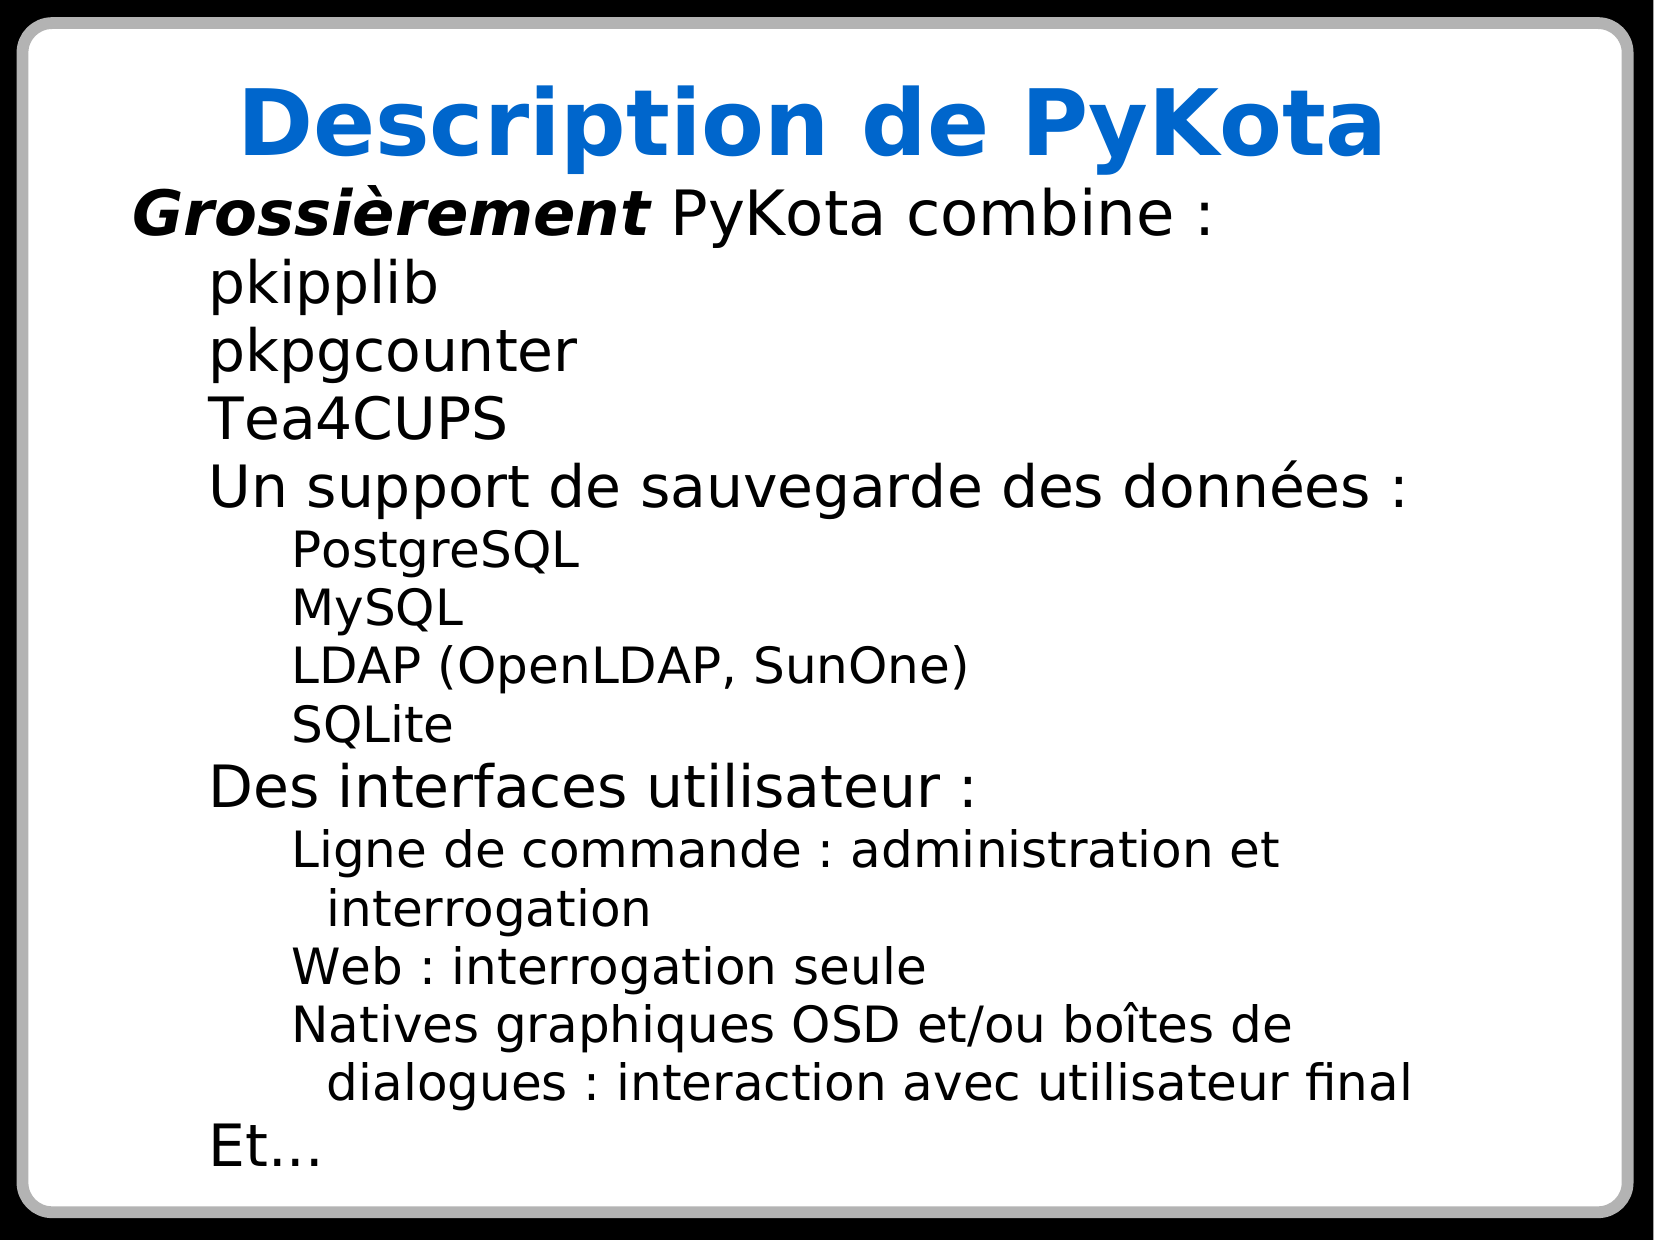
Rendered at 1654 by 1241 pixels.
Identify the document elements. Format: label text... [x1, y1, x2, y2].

title Description de PyKota [59, 70, 1568, 178]
list Grossièrement PyKota combine : pkipplib pkpgcounter Tea4CUPS Un support de sauvegarde des données : PostgreSQL MySQL LDAP (OpenLDAP, SunOne) SQLite Des interfaces utilisateur : Ligne de commande : administration et interrogation Web : interrogation seule Natives graphiques OSD et/ou boîtes de dialogues : interaction avec utilisateur final Et... [114, 177, 1536, 1181]
